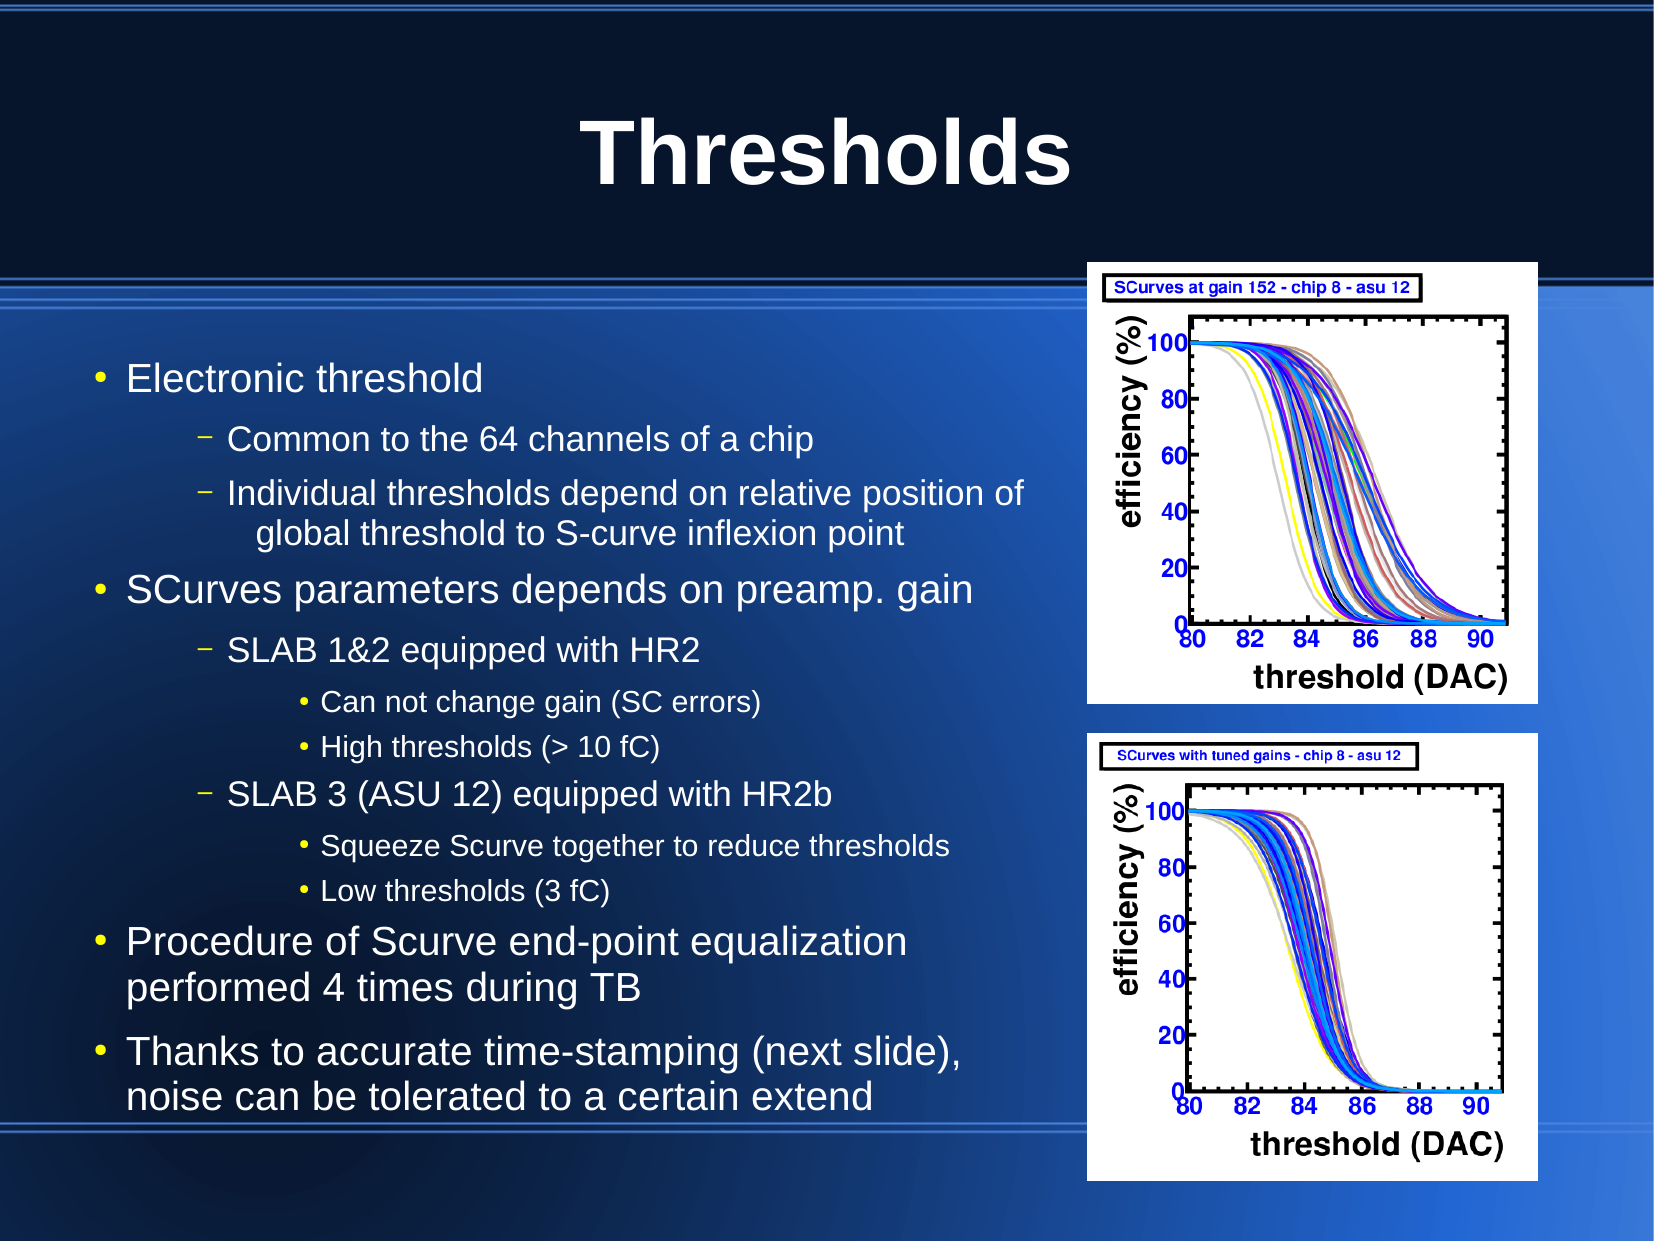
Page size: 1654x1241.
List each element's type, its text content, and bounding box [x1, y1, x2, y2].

list Electronic threshold Common to the 64 channels of a chip Individual thresholds depend on relative position of global threshold to S-curve inflexion point SCurves parameters depends on preamp. gain SLAB 1&2 equipped with HR2 Can not change gain (SC errors) High thresholds (> 10 fC) SLAB 3 (ASU 12) equipped with HR2b Squeeze Scurve together to reduce thresholds Low thresholds (3 fC) Procedure of Scurve end-point equalization performed 4 times during TB Thanks to accurate time-stamping (next slide), noise can be tolerated to a certain extend [82, 355, 1051, 1126]
title Thresholds [82, 56, 1571, 250]
picture [0, 0, 1654, 1241]
